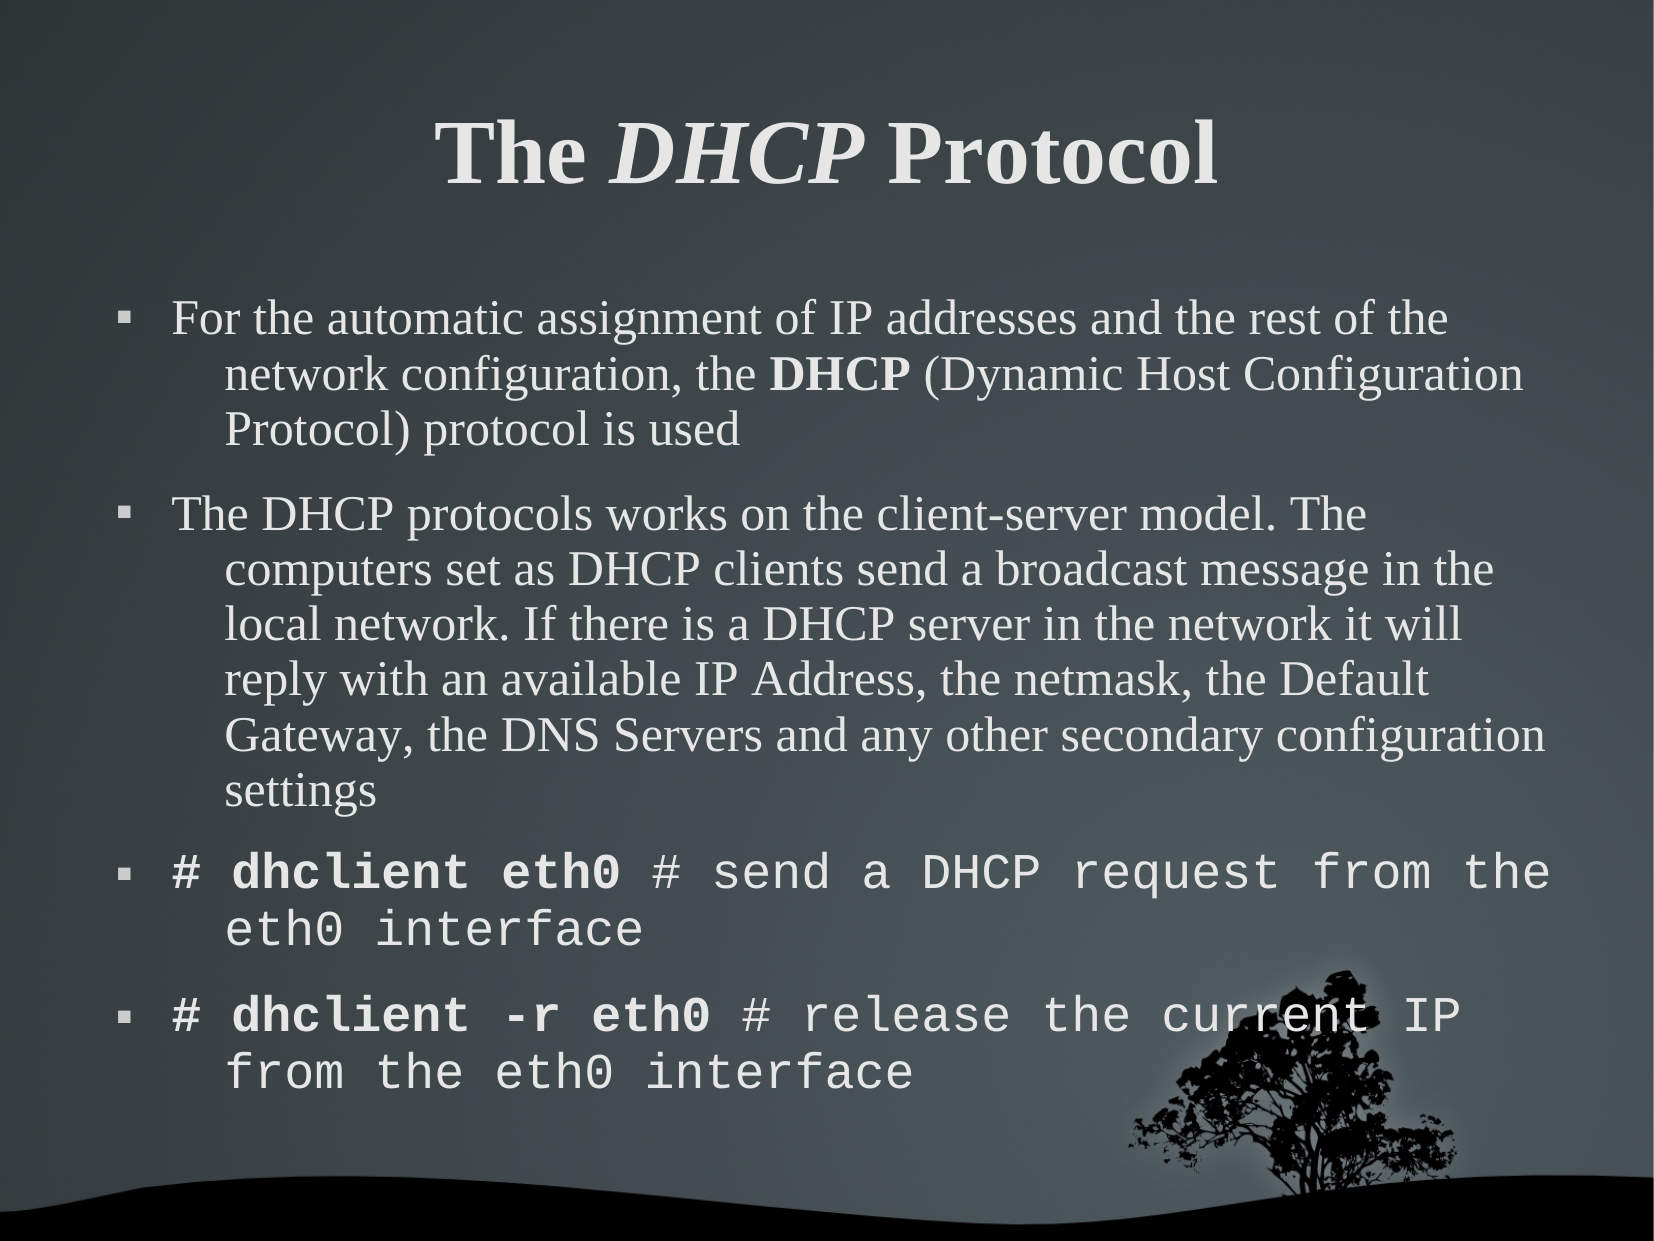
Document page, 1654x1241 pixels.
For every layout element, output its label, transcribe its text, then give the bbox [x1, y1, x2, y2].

picture [0, 0, 1654, 1241]
title The DHCP Protocol [82, 49, 1571, 257]
list For the automatic assignment of IP addresses and the rest of the network configuration, the DHCP (Dynamic Host Configuration Protocol) protocol is used The DHCP protocols works on the client-server model. The computers set as DHCP clients send a broadcast message in the local network. If there is a DHCP server in the network it will reply with an available IP Address, the netmask, the Default Gateway, the DNS Servers and any other secondary configuration settings # dhclient eth0 # send a DHCP request from the eth0 interface # dhclient -r eth0 # release the current IP from the eth0 interface [82, 290, 1571, 1109]
